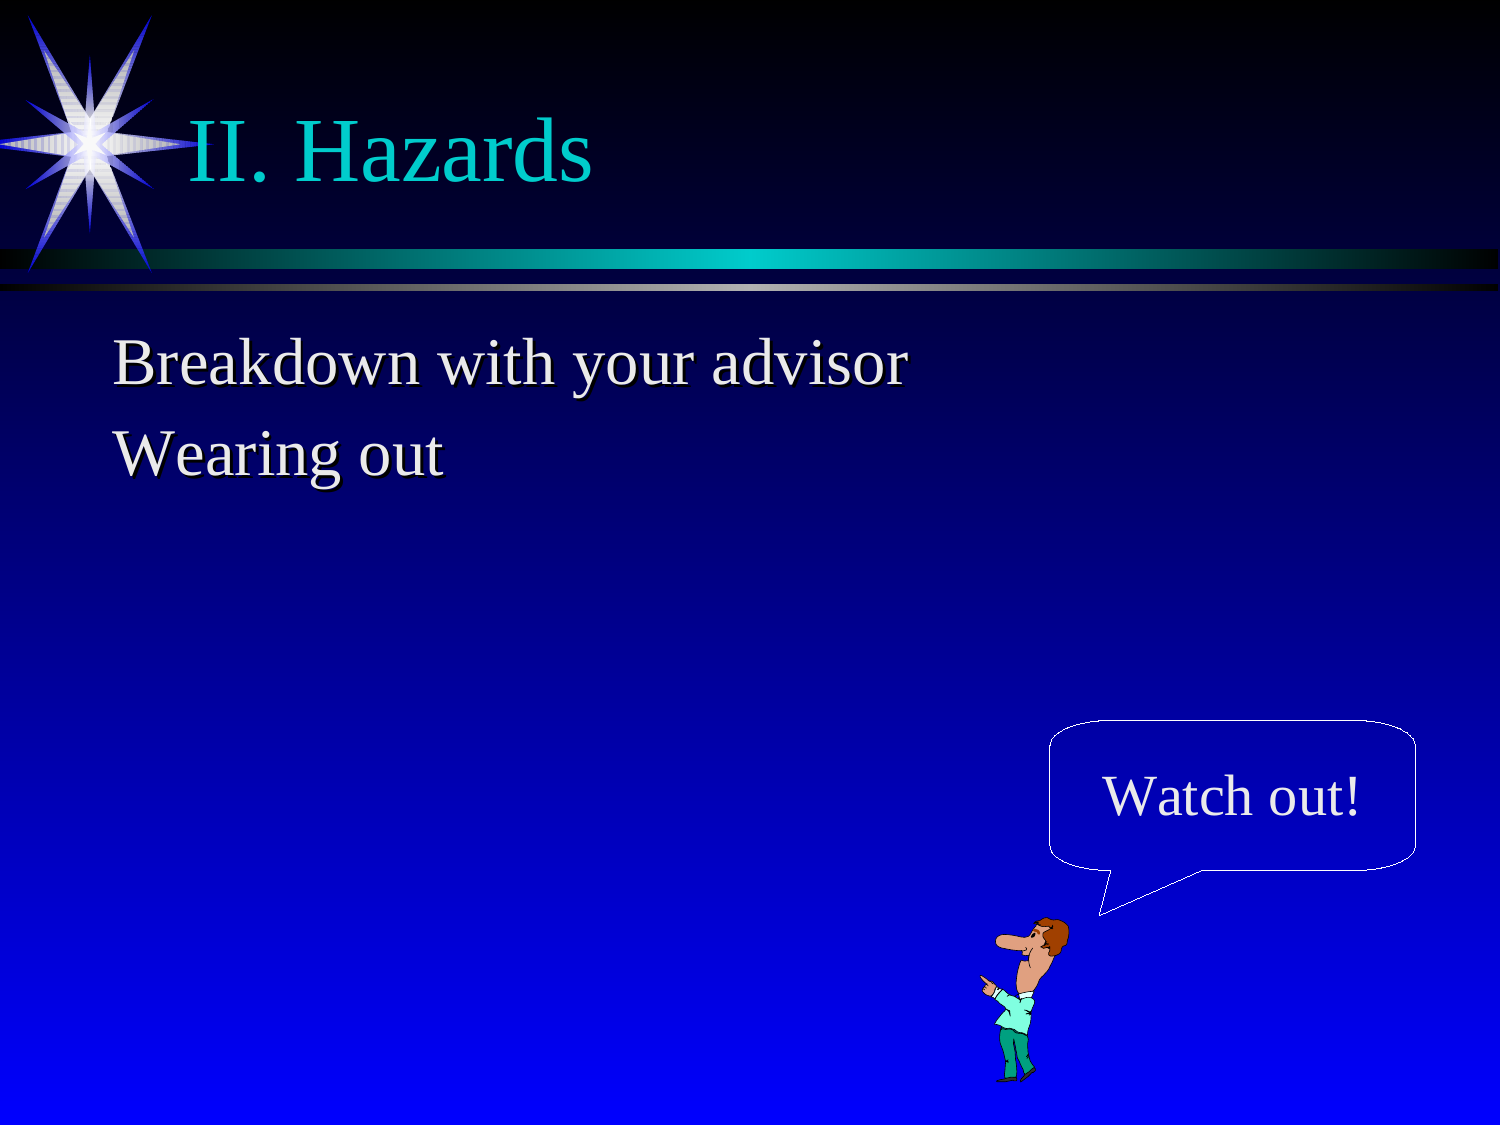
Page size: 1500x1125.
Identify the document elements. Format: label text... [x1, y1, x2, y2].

chart [979, 917, 1070, 1083]
list Breakdown with your advisor Wearing out [112, 324, 1388, 986]
text_box Watch out! [1049, 720, 1416, 916]
title II. Hazards [187, 63, 1463, 237]
